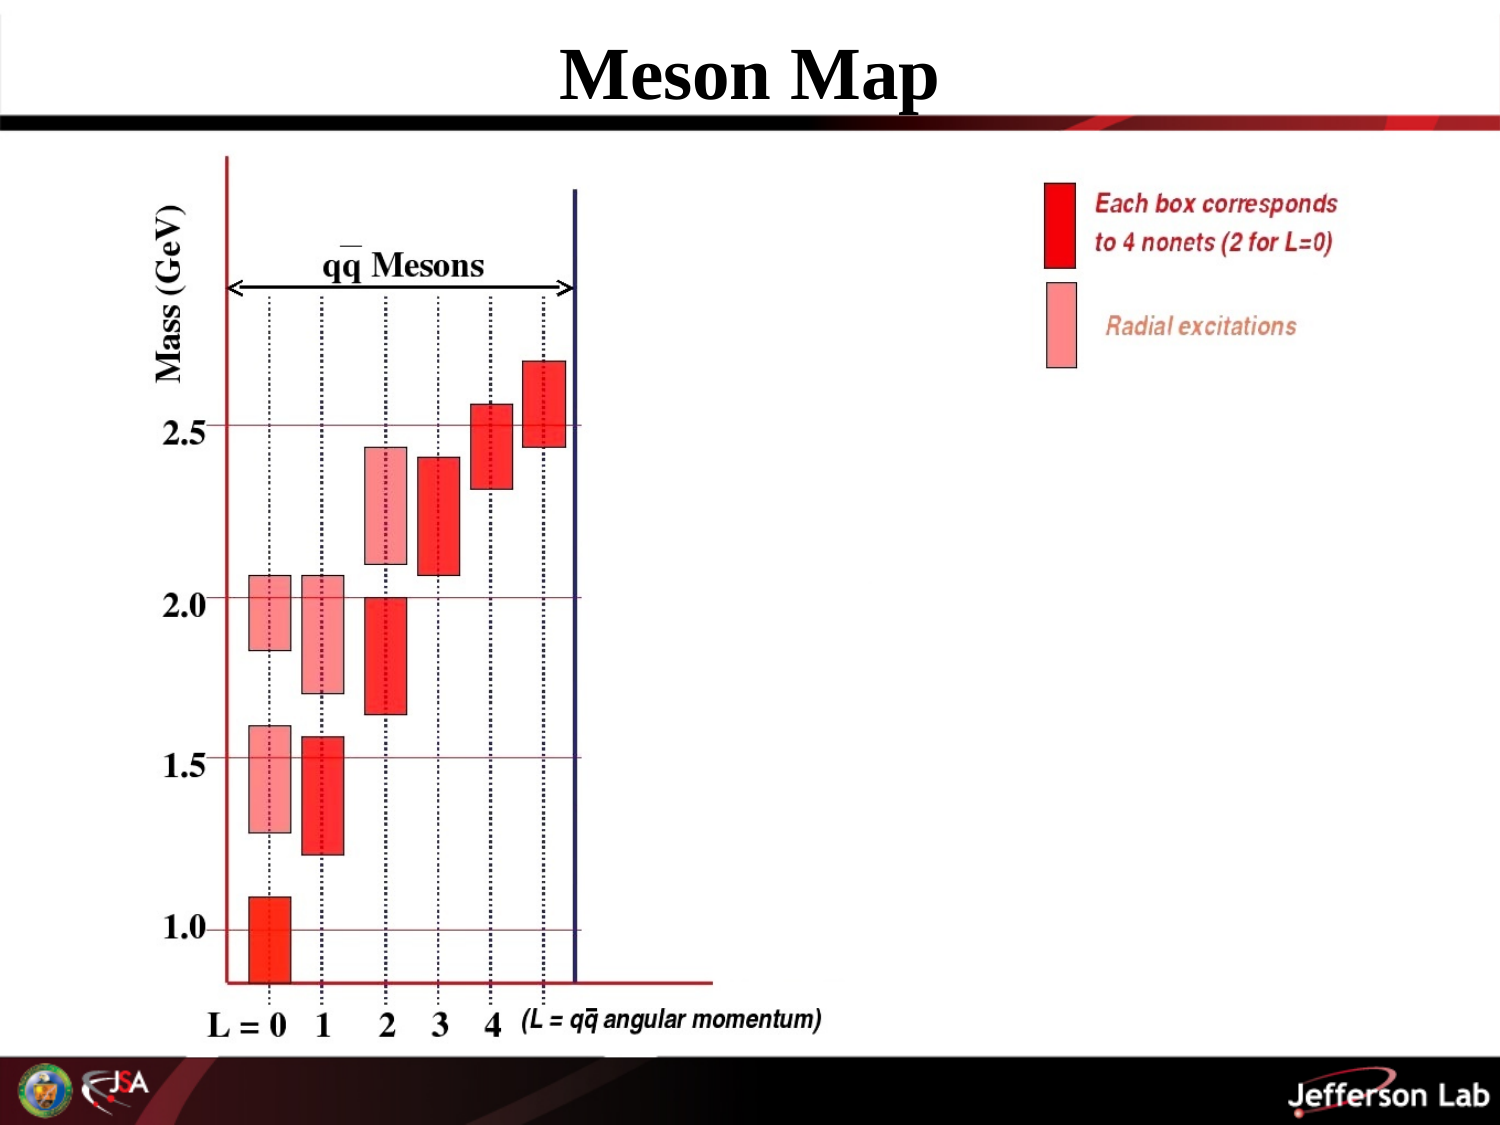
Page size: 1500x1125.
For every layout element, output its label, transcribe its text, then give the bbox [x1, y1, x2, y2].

picture [0, 0, 1500, 1125]
title Meson Map [112, 0, 1388, 151]
